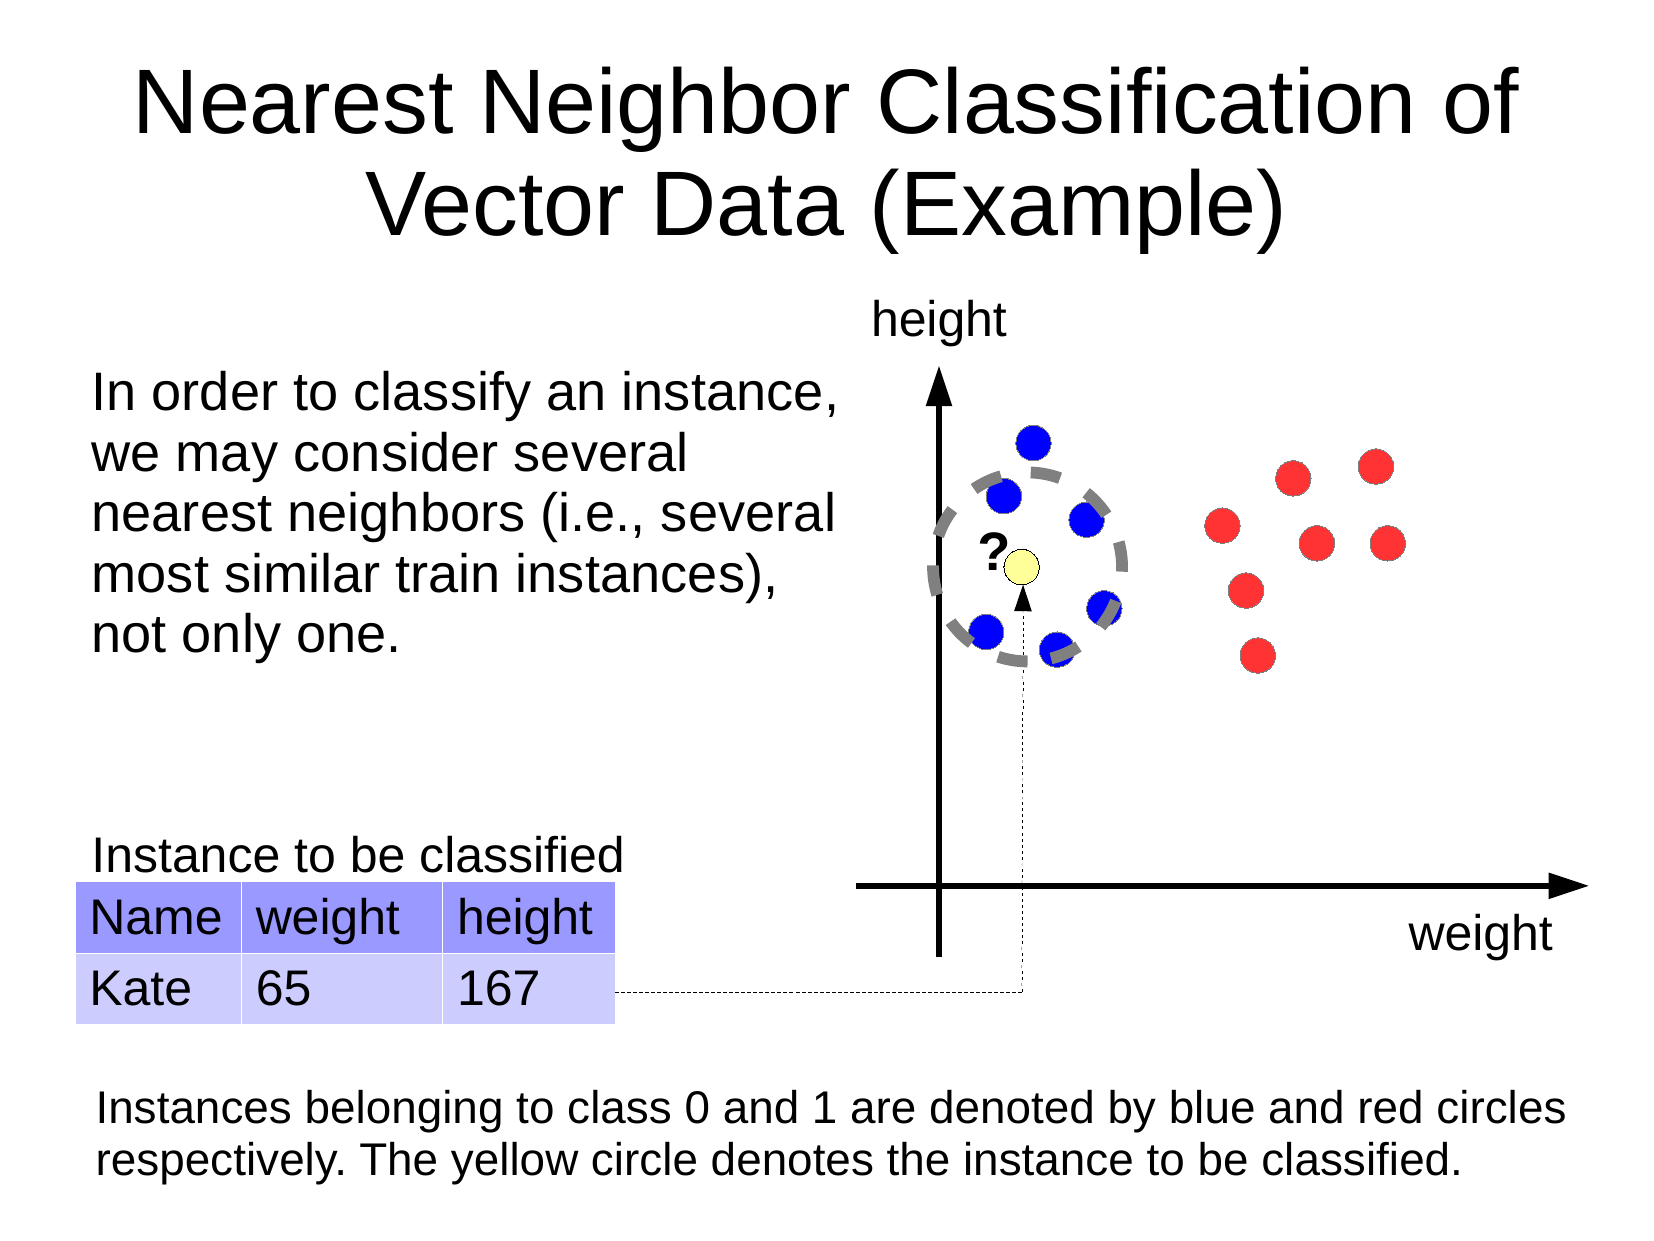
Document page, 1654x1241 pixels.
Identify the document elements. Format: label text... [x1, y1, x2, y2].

text_box [1015, 425, 1052, 461]
text_box [968, 614, 1004, 650]
text_box ? [962, 513, 1026, 591]
text_box height [856, 283, 1023, 355]
title Nearest Neighbor Classification of Vector Data (Example) [82, 49, 1571, 257]
table_header Name [76, 922, 241, 953]
text_box [1240, 637, 1276, 674]
text_box [1228, 572, 1264, 609]
text_box [1358, 448, 1394, 485]
text_box In order to classify an instance, we may consider several nearest neighbors (i.e., several most similar train instances), not only one. [76, 354, 987, 672]
text_box [1370, 525, 1406, 562]
text_box [1086, 590, 1121, 625]
text_box weight [1393, 897, 1568, 969]
text_box Instances belonging to class 0 and 1 are denoted by blue and red circles respectively. The yellow circle denotes the instance to be classified. [80, 1074, 1642, 1192]
table_header weight [242, 922, 442, 953]
table_cell 167 [443, 954, 615, 1024]
table_header height [443, 922, 615, 953]
text_box [1299, 525, 1335, 562]
text_box Instance to be classified [76, 820, 686, 922]
text_box [1026, 549, 1040, 585]
table_cell 65 [242, 954, 442, 1024]
text_box [986, 478, 1022, 514]
text_box [1068, 502, 1105, 538]
text_box [1111, 604, 1123, 625]
text_box [1039, 631, 1074, 668]
table_cell Kate [76, 954, 241, 1024]
table_header Name [132, 922, 144, 931]
text_box [1275, 460, 1312, 497]
text_box [1204, 507, 1241, 544]
